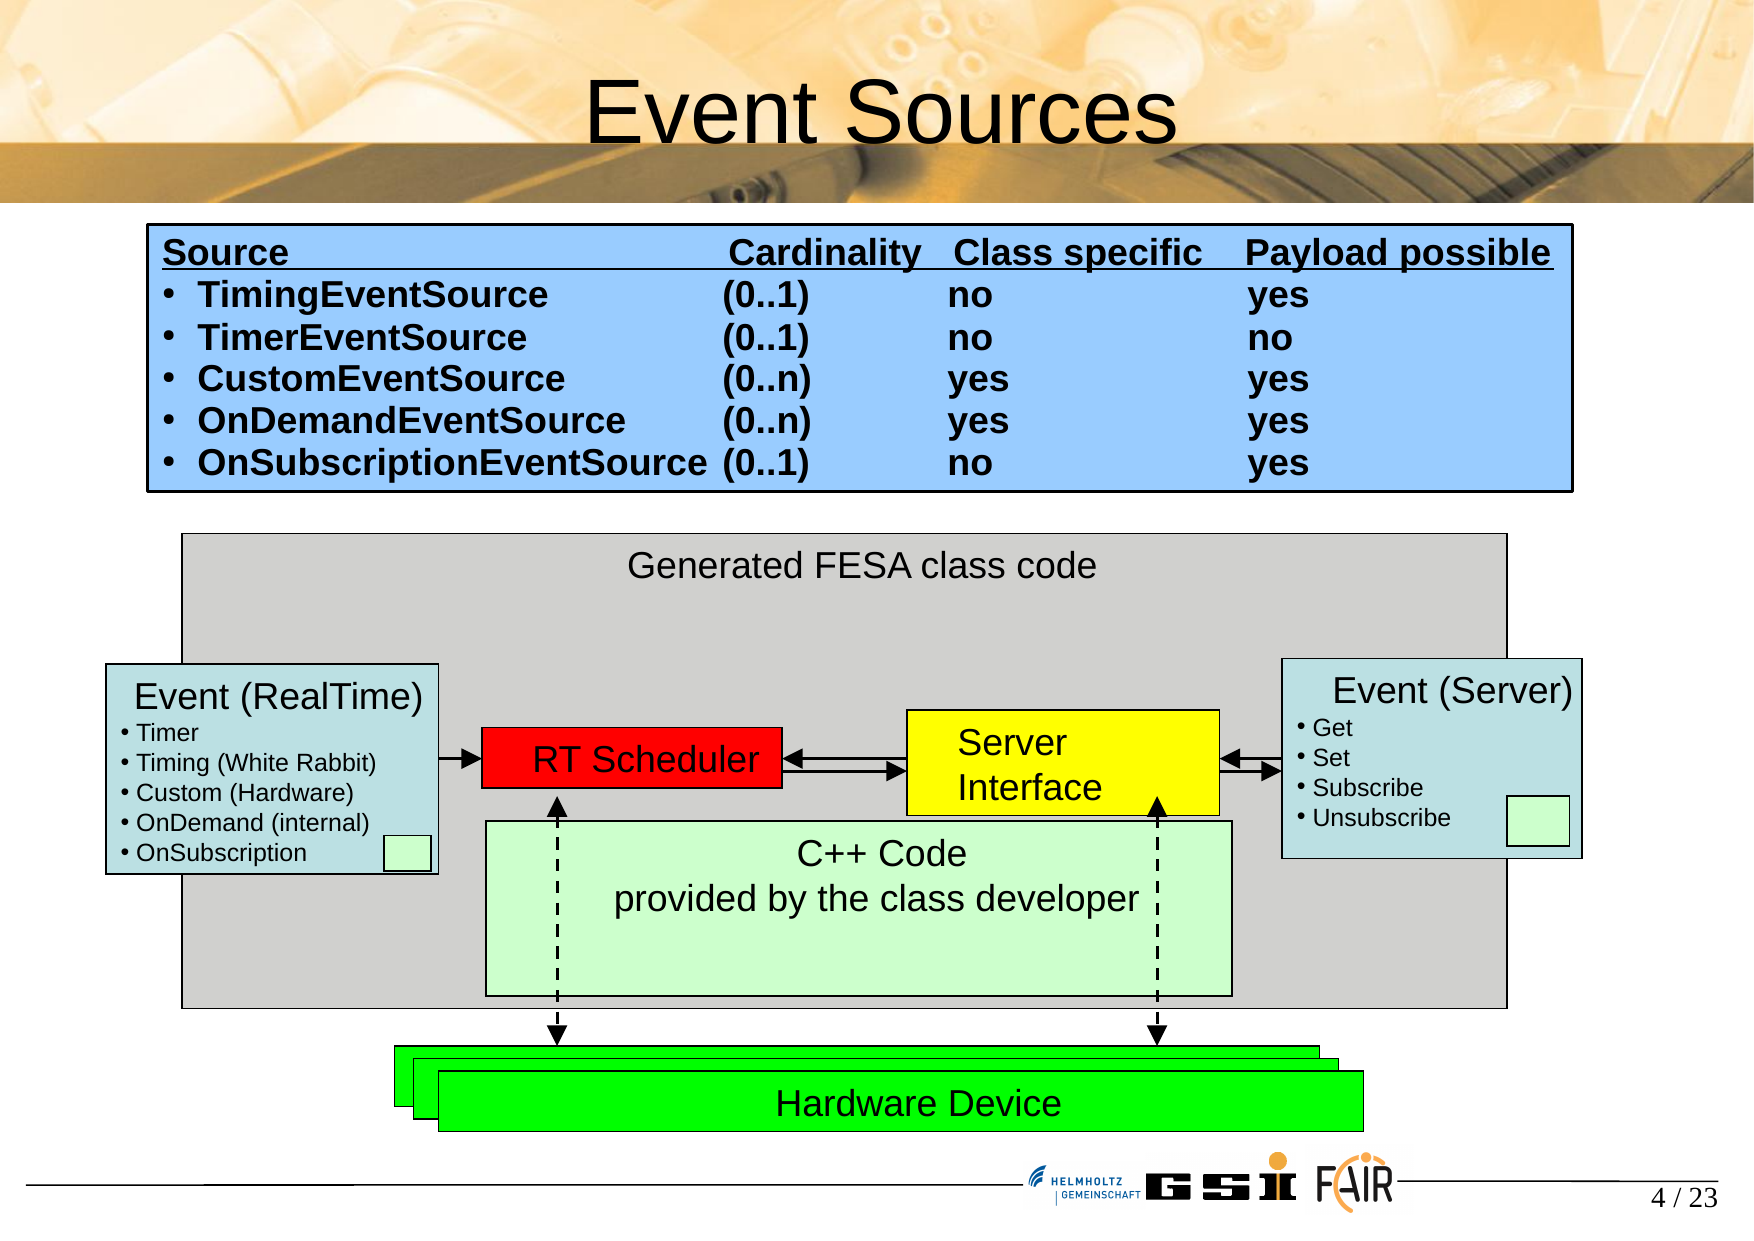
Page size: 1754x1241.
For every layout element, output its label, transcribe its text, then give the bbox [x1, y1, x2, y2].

picture [1023, 1152, 1296, 1210]
text_box Event (Server) Get Set Subscribe Unsubscribe [1282, 658, 1583, 859]
text_box C++ Code provided by the class developer [485, 821, 1233, 997]
text_box Event (RealTime) Timer Timing (White Rabbit) Custom (Hardware) OnDemand (internal) OnSubscription [105, 664, 439, 875]
title Event Sources [176, 8, 1587, 216]
text_box Server Interface [907, 709, 1220, 816]
text_box Source Cardinality Class specific Payload possible TimingEventSource (0..1) no yes TimerEventSource (0..1) no no CustomEventSource (0..n) yes yes OnDemandEventSource (0..n) yes yes OnSubscriptionEventSource (0..1) no yes [147, 224, 1573, 492]
text_box Generated FESA class code [182, 760, 1508, 1009]
text_box [383, 835, 432, 871]
text_box Generated FESA class code [783, 760, 886, 770]
picture [0, 0, 1754, 205]
text_box Generated FESA class code [182, 533, 1508, 758]
text_box Hardware Device [394, 1046, 1320, 1107]
text_box RT Scheduler [482, 727, 783, 789]
text_box [1506, 796, 1570, 847]
picture [1305, 1144, 1414, 1215]
text_box Hardware Device [413, 1058, 1339, 1120]
text_box Hardware Device [438, 1071, 1364, 1132]
